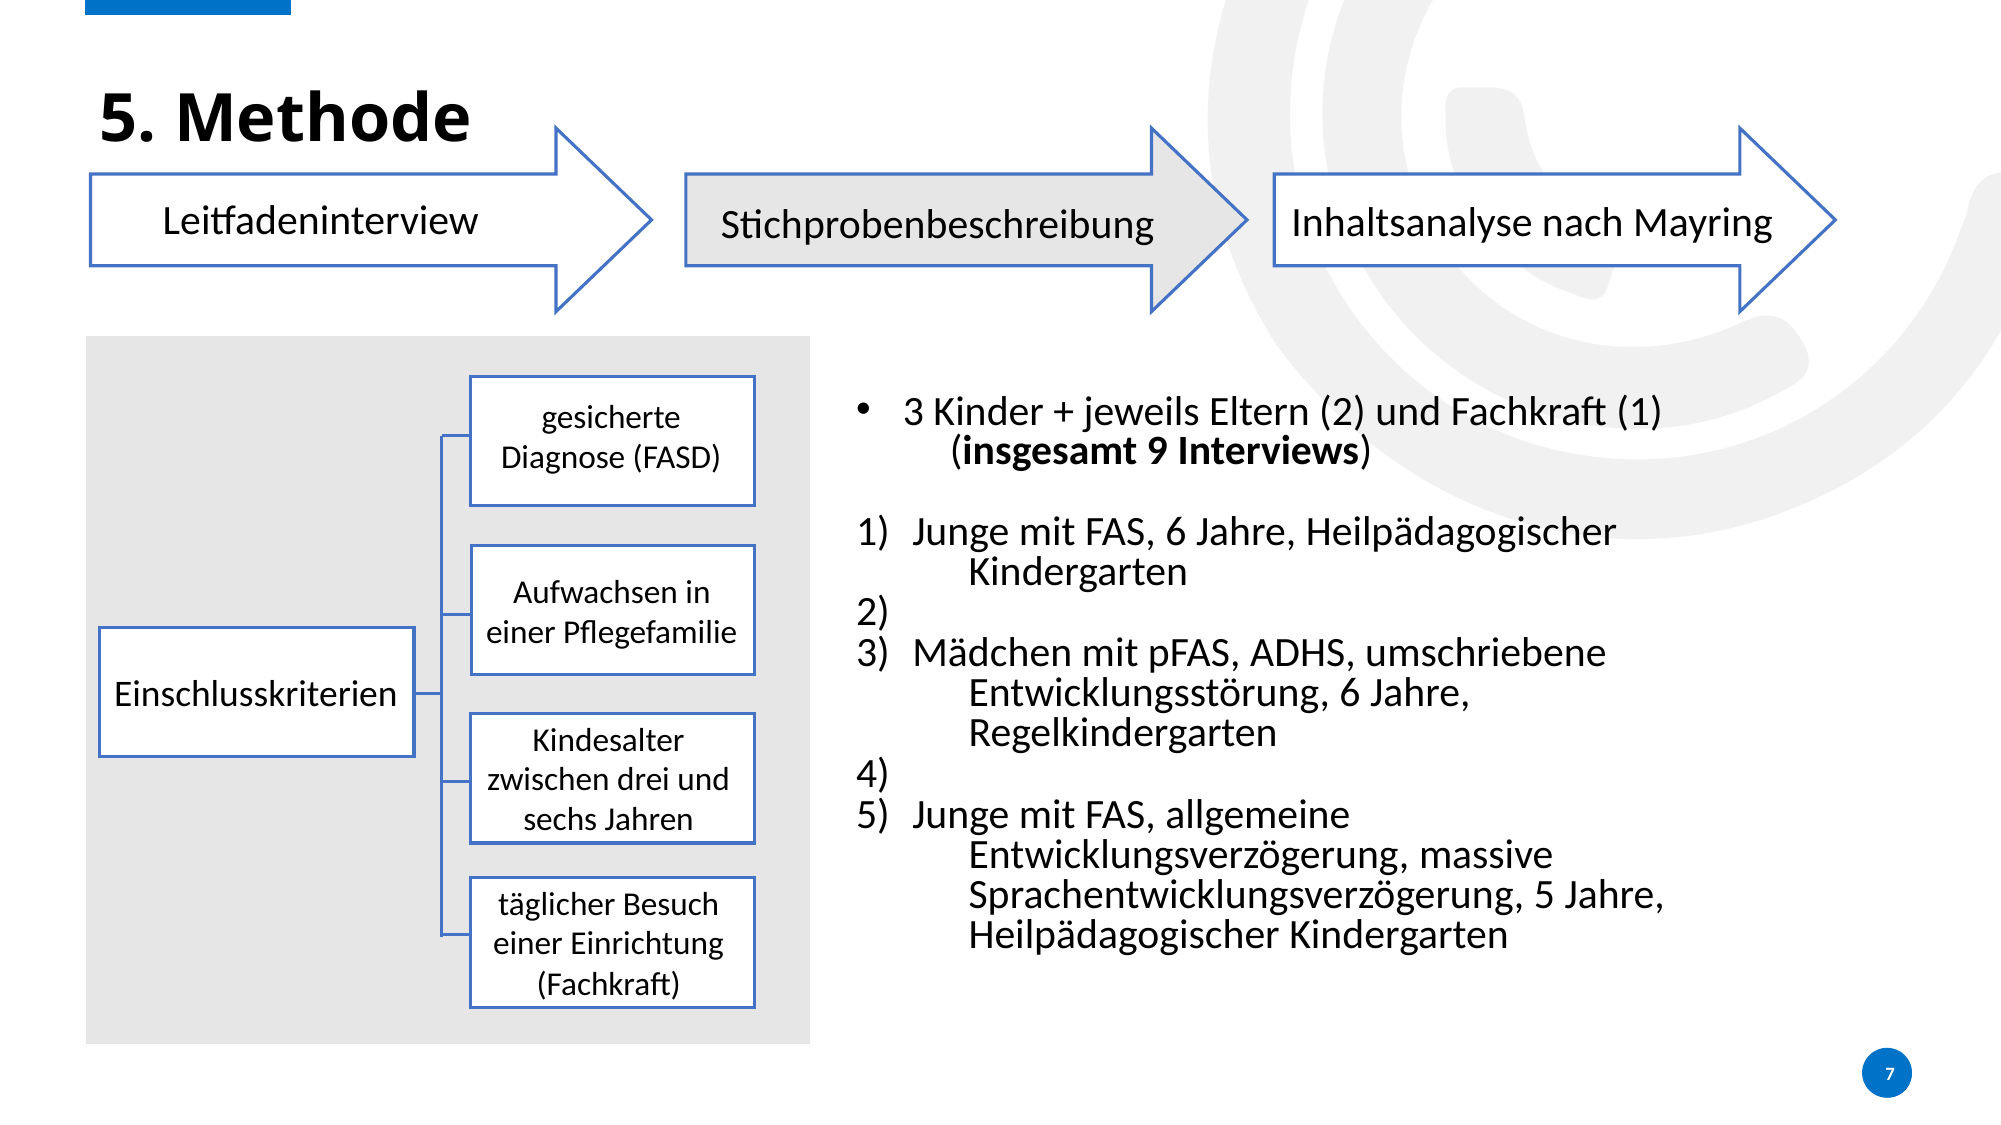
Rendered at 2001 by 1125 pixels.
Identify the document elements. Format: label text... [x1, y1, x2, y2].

text_box gesicherte Diagnose (FASD) [469, 387, 754, 484]
text_box Stichprobenbeschreibung [705, 189, 1172, 256]
text_box [1869, 1089, 1905, 1097]
text_box Aufwachsen in einer Pflegefamilie [470, 562, 754, 659]
text_box 7 [1866, 1057, 1915, 1089]
text_box [1869, 1048, 1905, 1057]
text_box [685, 128, 1248, 312]
text_box Inhaltsanalyse nach Mayring [1276, 187, 1798, 253]
text_box Kindesalter zwischen drei und sechs Jahren [464, 710, 754, 847]
text_box Einschlusskriterien [99, 661, 414, 725]
text_box Leitfadeninterview [147, 185, 501, 252]
text_box [90, 128, 652, 312]
text_box 5. Methode [84, 66, 812, 163]
text_box [1274, 128, 1836, 312]
text_box [76, 335, 811, 1112]
text_box täglicher Besuch einer Einrichtung (Fachkraft) [464, 874, 754, 1011]
list 3 Kinder + jeweils Eltern (2) und Fachkraft (1) (insgesamt 9 Interviews) Junge mit FAS, 6 Jahre, Heilpädagogischer Kindergarten Mädchen mit pFAS, ADHS, umschriebene Entwicklungsstörung, 6 Jahre, Regelkindergarten Junge mit FAS, allgemeine Entwicklungsverzögerung, massive Sprachentwicklungsverzögerung, 5 Jahre, Heilpädagogischer Kindergarten [841, 335, 1798, 1045]
